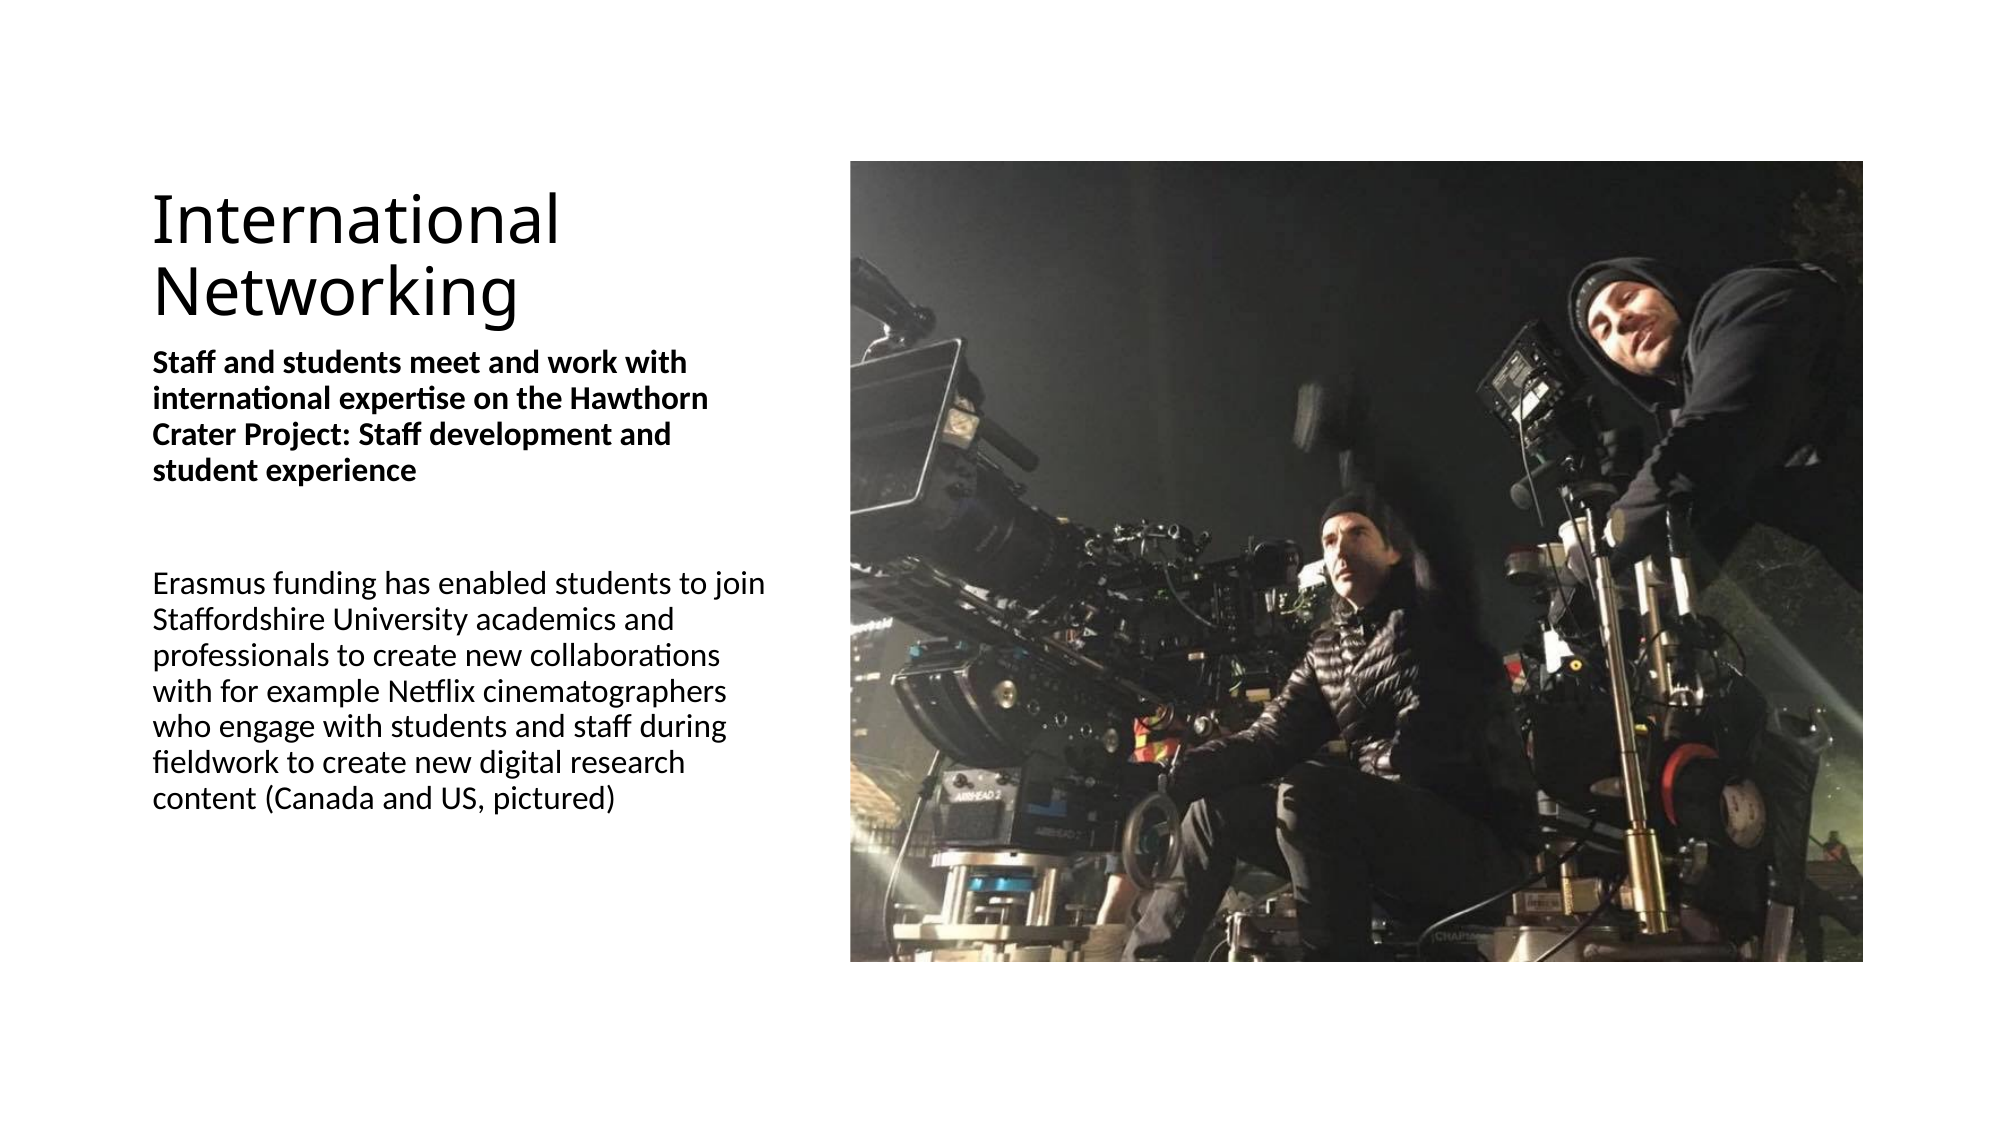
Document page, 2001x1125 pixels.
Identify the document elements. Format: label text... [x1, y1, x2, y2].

title International Networking [137, 75, 783, 337]
picture [850, 161, 1863, 962]
list Staff and students meet and work with international expertise on the Hawthorn Crater Project: Staff development and student experience Erasmus funding has enabled students to join Staffordshire University academics and professionals to create new collaborations with for example Netflix cinematographers who engage with students and staff during fieldwork to create new digital research content (Canada and US, pictured) [137, 337, 783, 963]
